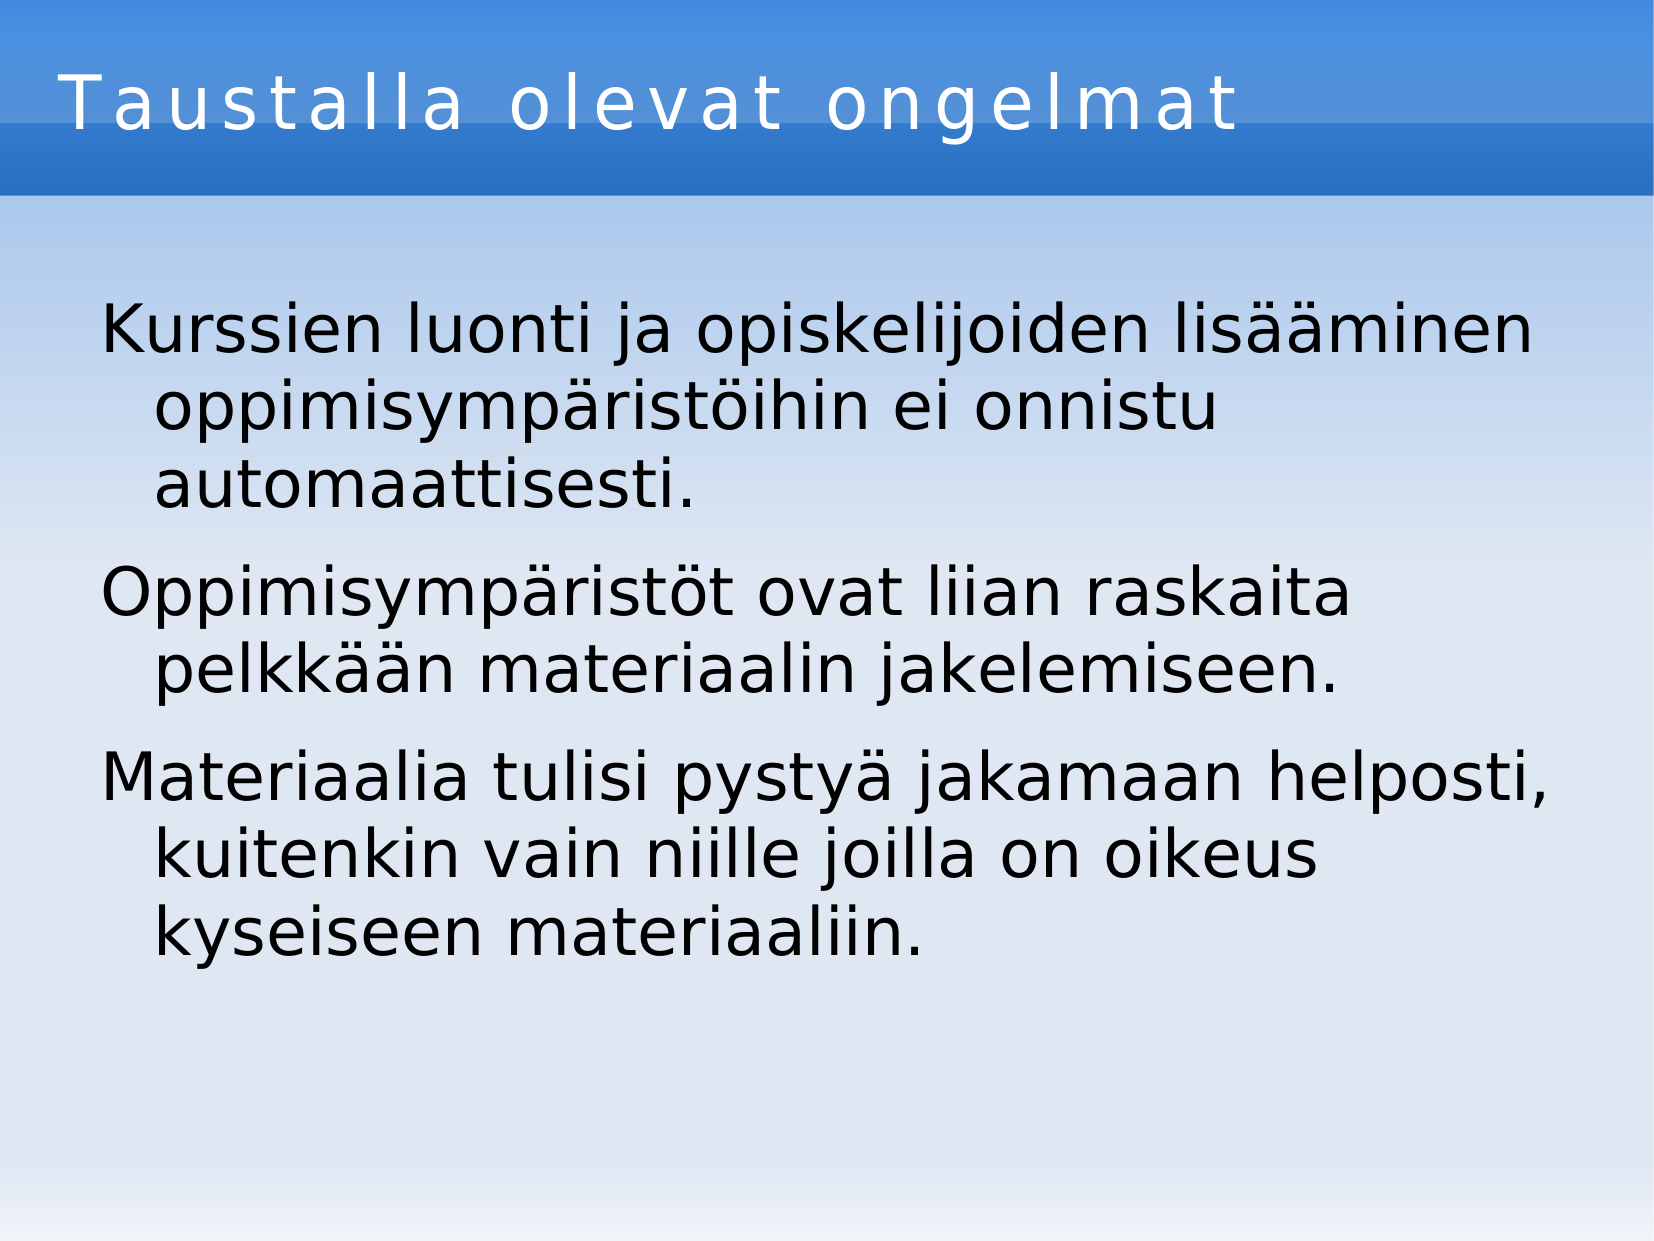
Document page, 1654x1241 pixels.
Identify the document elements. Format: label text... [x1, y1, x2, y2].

title Taustalla olevat ongelmat [59, 36, 1270, 171]
list Kurssien luonti ja opiskelijoiden lisääminen oppimisympäristöihin ei onnistu automaattisesti. Oppimisympäristöt ovat liian raskaita pelkkään materiaalin jakelemiseen. Materiaalia tulisi pystyä jakamaan helposti, kuitenkin vain niille joilla on oikeus kyseiseen materiaaliin. [82, 290, 1571, 1094]
picture [0, 0, 1654, 1241]
